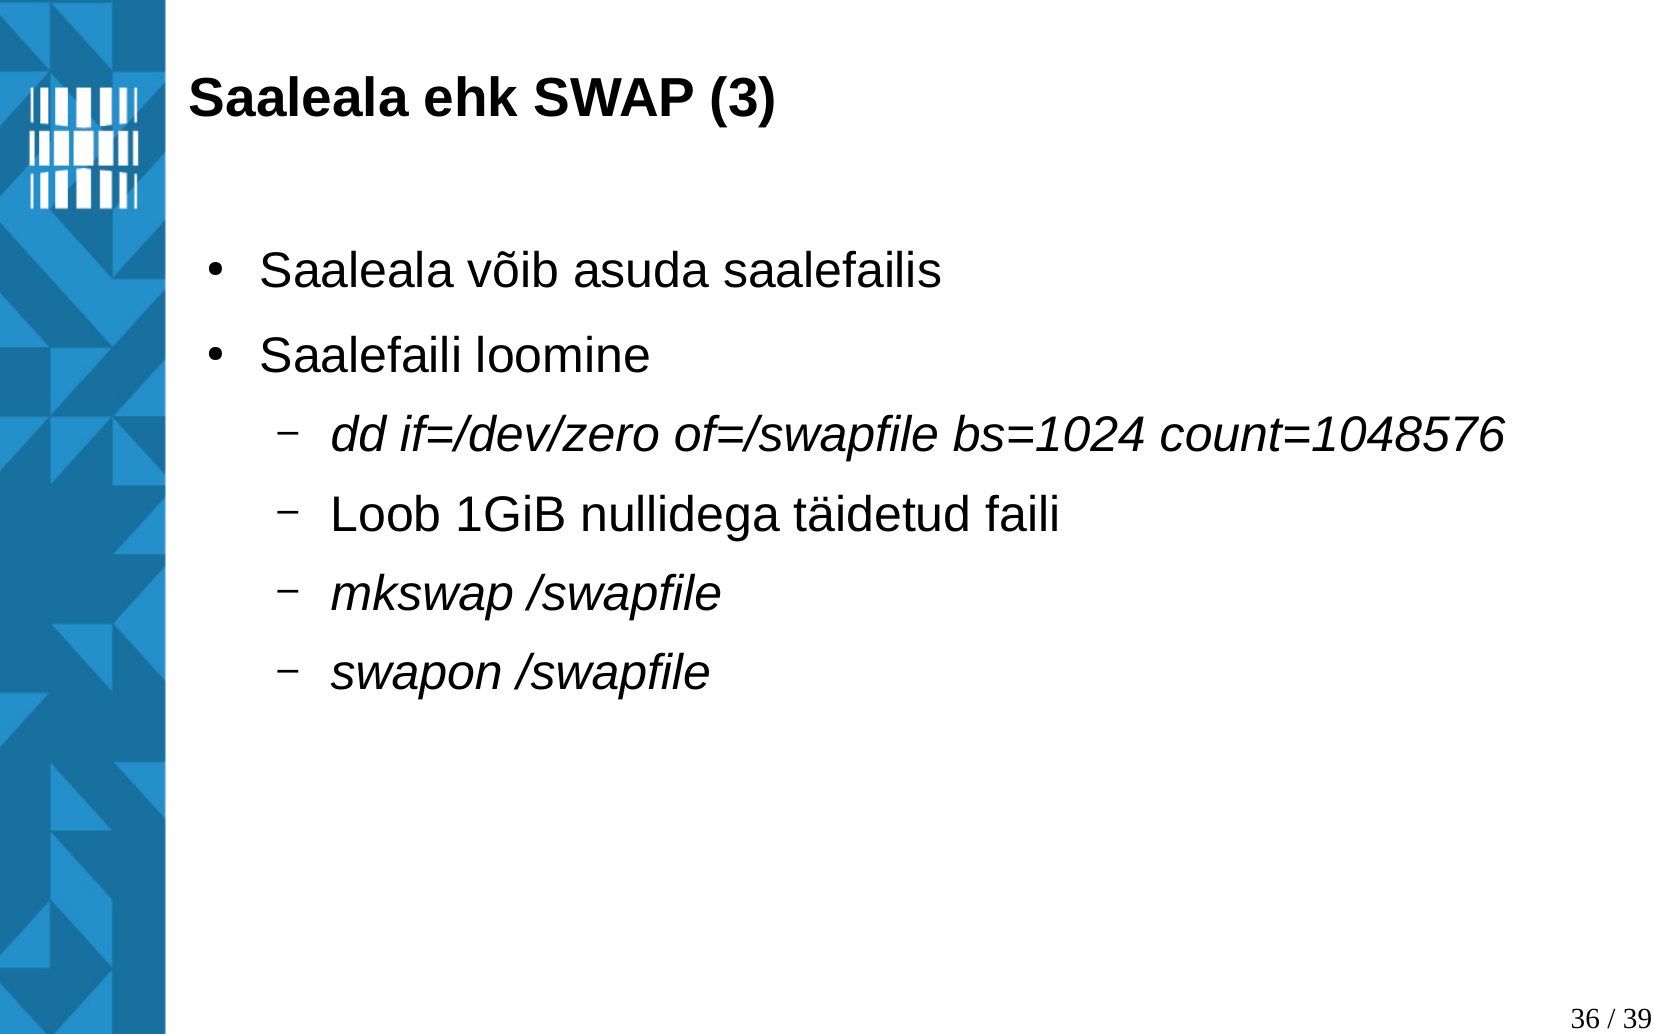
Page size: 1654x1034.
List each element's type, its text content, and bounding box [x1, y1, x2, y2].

title Saaleala ehk SWAP (3) [188, 46, 1625, 150]
list Saaleala võib asuda saalefailis Saalefaili loomine dd if=/dev/zero of=/swapfile bs=1024 count=1048576 Loob 1GiB nullidega täidetud faili mkswap /swapfile swapon /swapfile [188, 241, 1625, 862]
